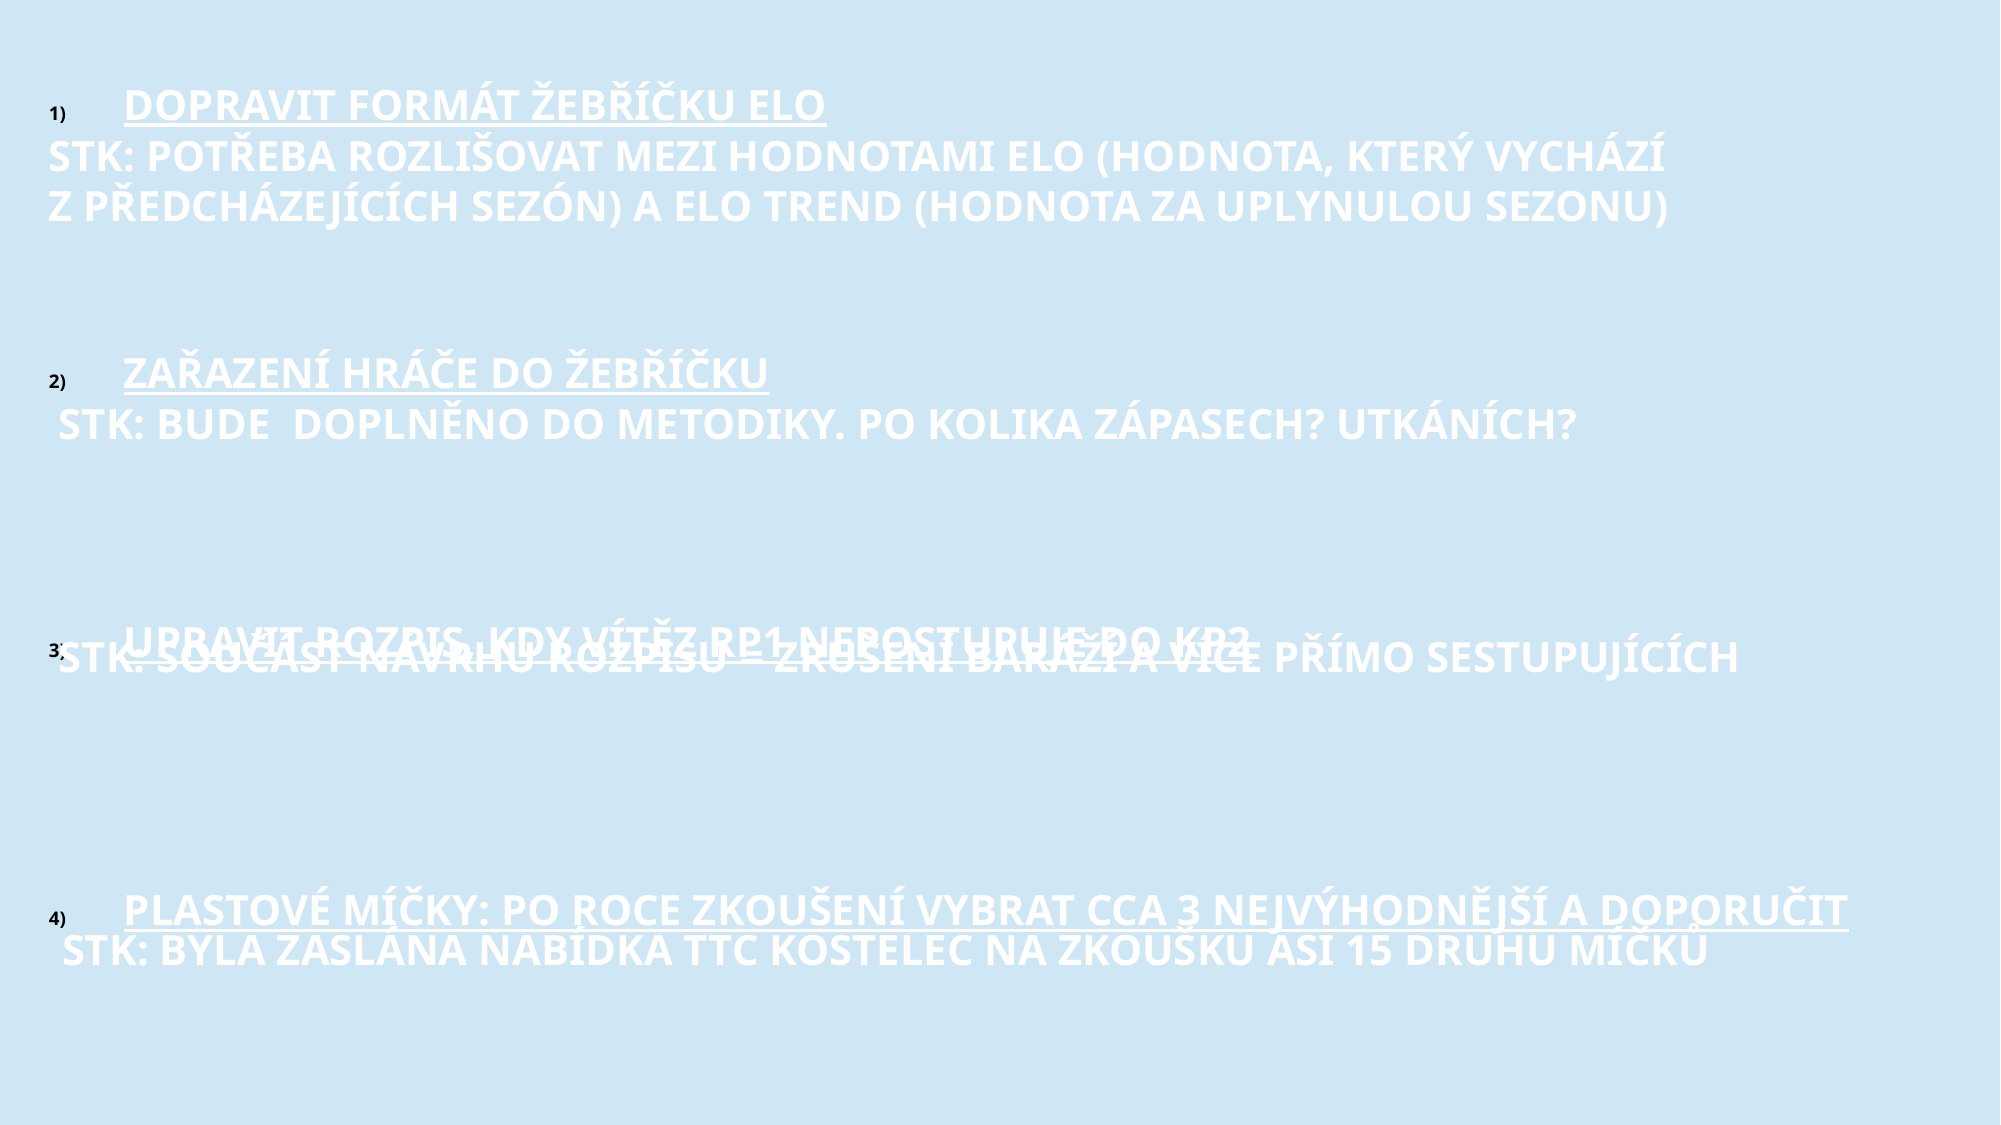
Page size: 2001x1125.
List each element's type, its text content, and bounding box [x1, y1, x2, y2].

text_box STK: BUDE DOPLNĚNO DO METODIKY. PO KOLIKA ZÁPASECH? UTKÁNÍCH? [44, 390, 2000, 456]
list DOPRAVIT FORMÁT ŽEBŘÍČKU ELO ZAŘAZENÍ HRÁČE DO ŽEBŘÍČKU UPRAVIT ROZPIS, KDY VÍTĚZ RP1 NEPOSTUPUJE DO KP2 PLASTOVÉ MÍČKY: PO ROCE ZKOUŠENÍ VYBRAT CCA 3 NEJVÝHODNĚJŠÍ A DOPORUČIT [34, 61, 1966, 122]
text_box STK: SOUČÁST NÁVRHU ROZPISU = ZRUŠENÍ BARÁŽÍ A VÍCE PŘÍMO SESTUPUJÍCÍCH [44, 623, 2000, 689]
text_box STK: BYLA ZASLÁNA NABÍDKA TTC KOSTELEC NA ZKOUŠKU ASI 15 DRUHU MÍČKŮ [47, 916, 1950, 982]
list DOPRAVIT FORMÁT ŽEBŘÍČKU ELO ZAŘAZENÍ HRÁČE DO ŽEBŘÍČKU UPRAVIT ROZPIS, KDY VÍTĚZ RP1 NEPOSTUPUJE DO KP2 PLASTOVÉ MÍČKY: PO ROCE ZKOUŠENÍ VYBRAT CCA 3 NEJVÝHODNĚJŠÍ A DOPORUČIT [34, 238, 1966, 1125]
text_box STK: POTŘEBA ROZLIŠOVAT MEZI HODNOTAMI ELO (HODNOTA, KTERÝ VYCHÁZÍ Z PŘEDCHÁZEJÍCÍCH SEZÓN) A ELO TREND (HODNOTA ZA UPLYNULOU SEZONU) [34, 122, 2000, 238]
